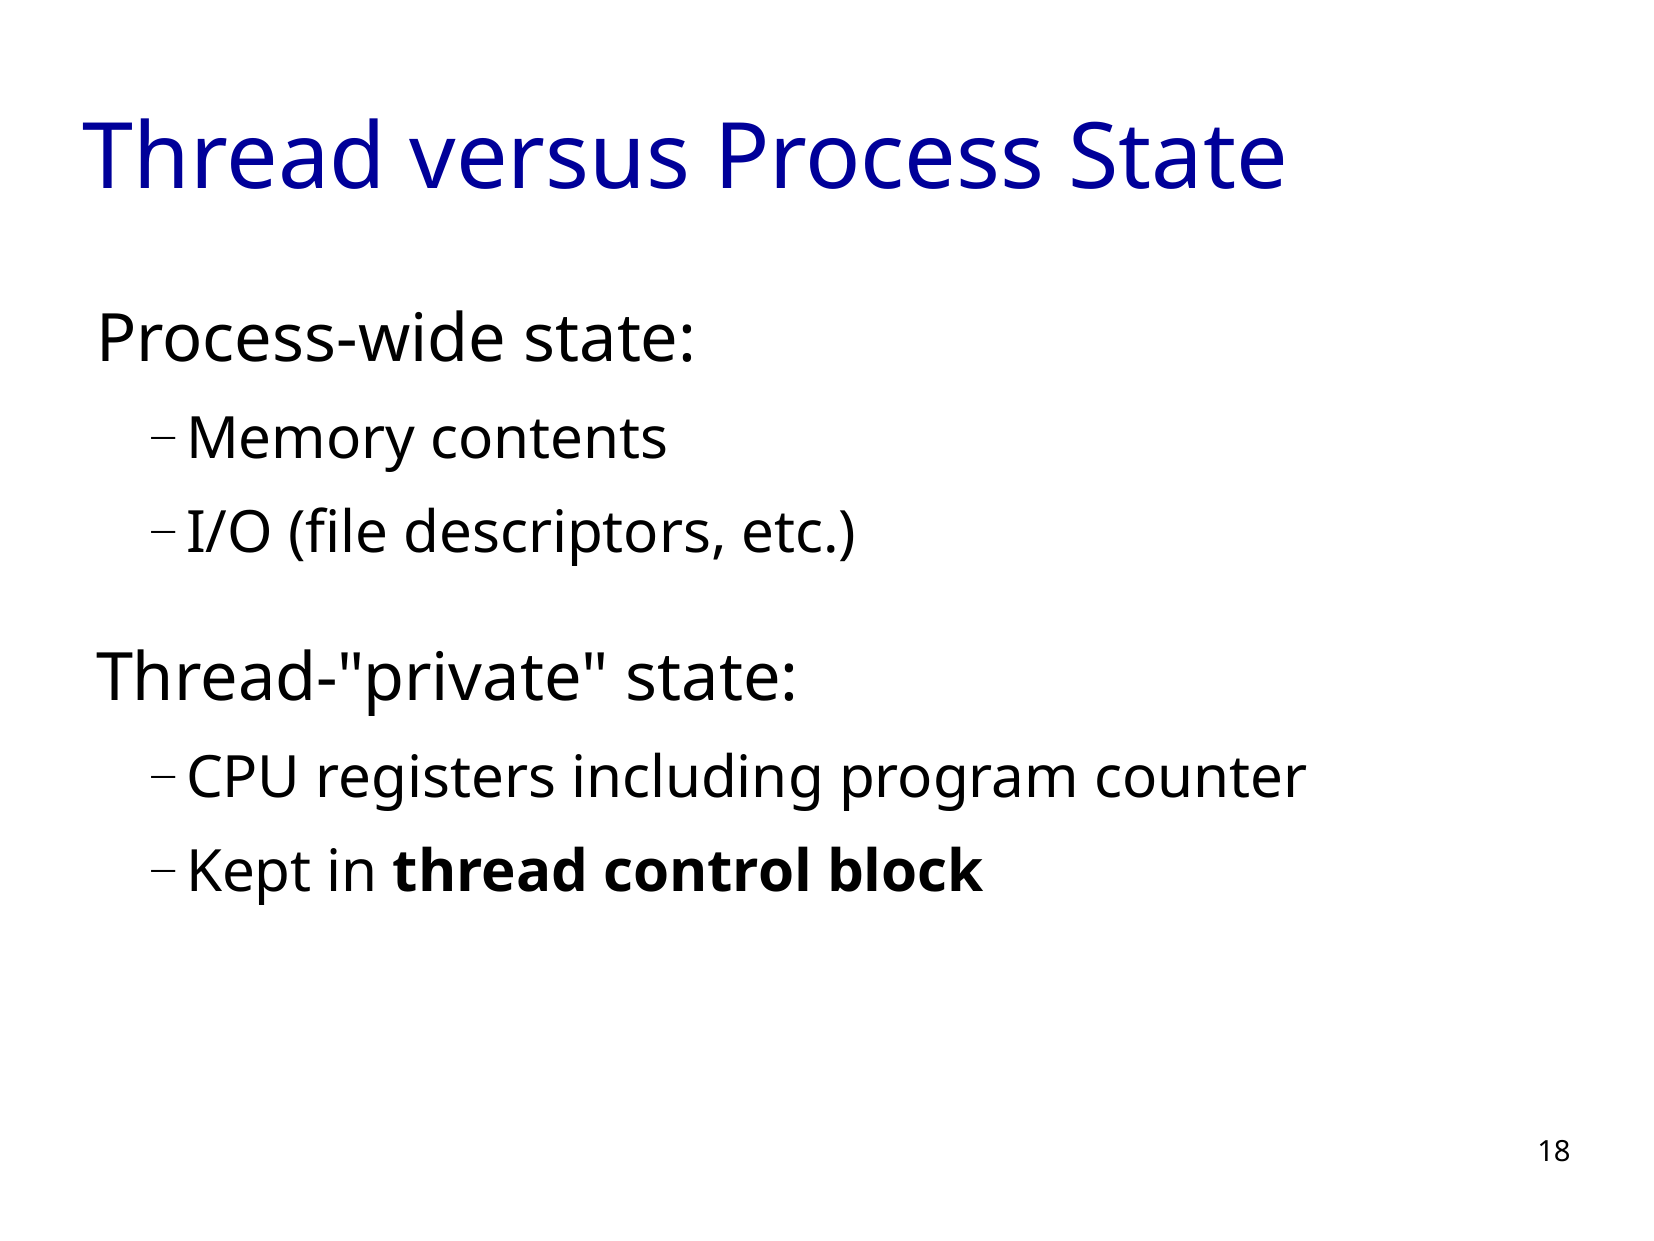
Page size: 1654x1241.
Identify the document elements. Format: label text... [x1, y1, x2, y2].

title Thread versus Process State [82, 49, 1571, 257]
list Process-wide state: Memory contents I/O (file descriptors, etc.) Thread-"private" state: CPU registers including program counter Kept in thread control block [60, 290, 1571, 1096]
